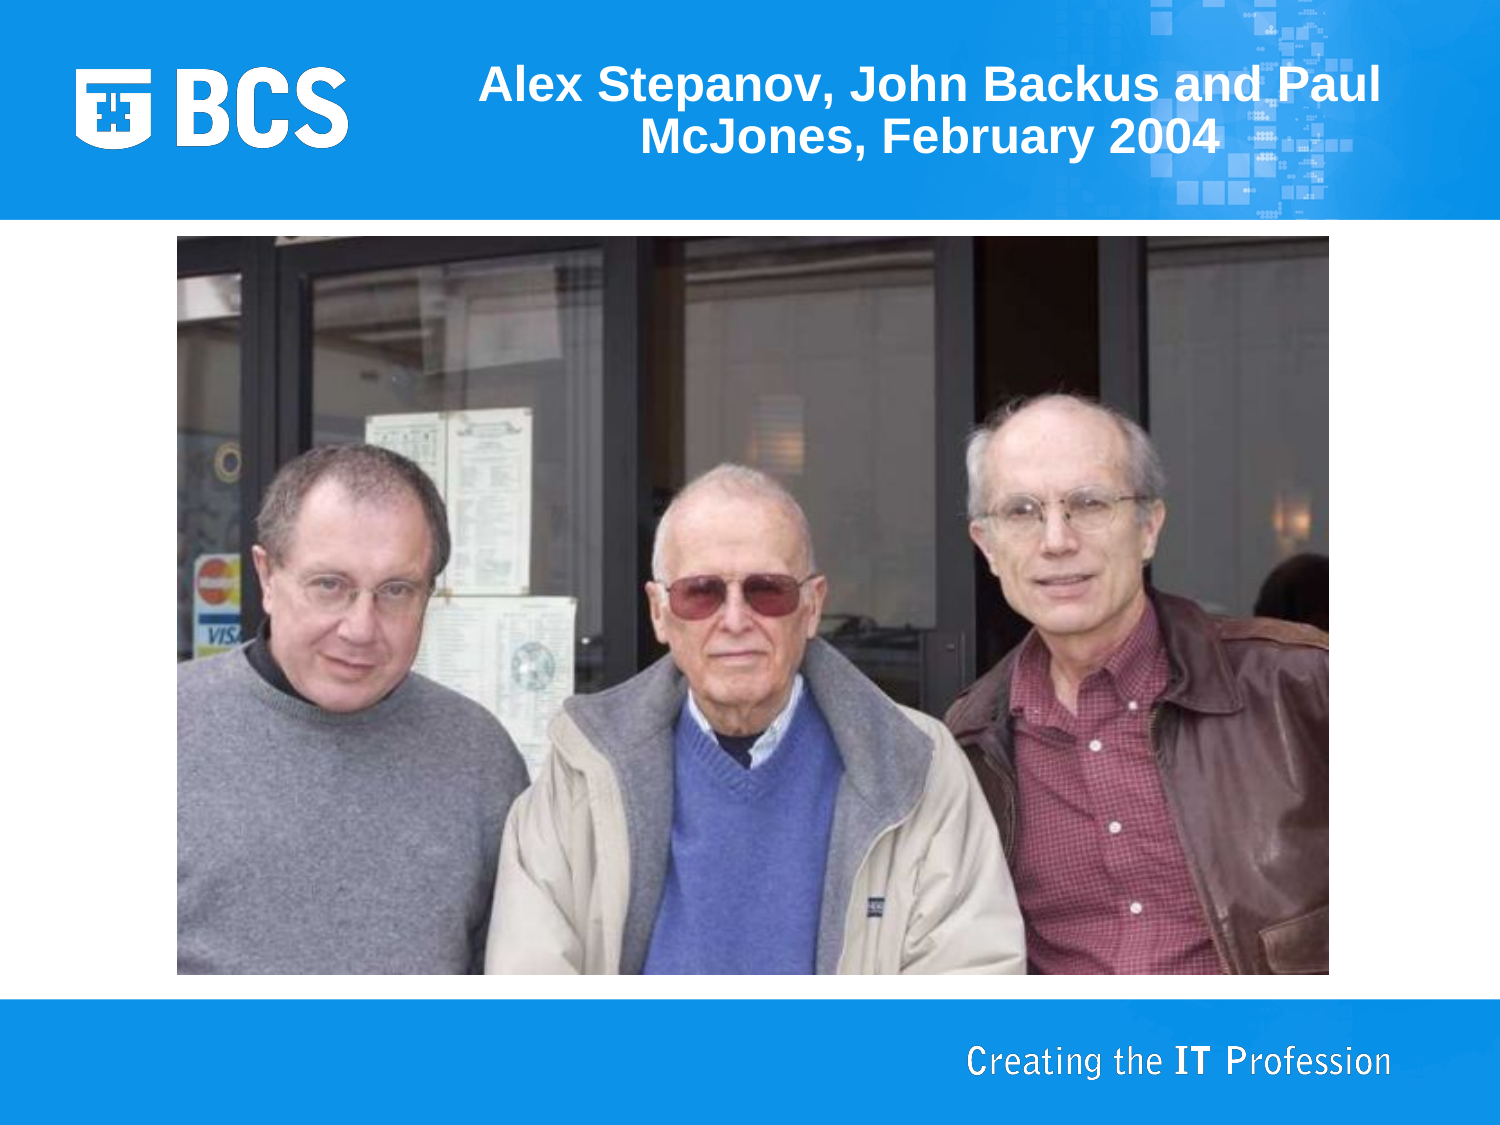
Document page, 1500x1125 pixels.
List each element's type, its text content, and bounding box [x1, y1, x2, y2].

title Alex Stepanov, John Backus and Paul McJones, February 2004 [413, 39, 1447, 185]
picture [177, 236, 1329, 975]
picture [0, 0, 1500, 219]
picture [0, 1000, 1500, 1125]
